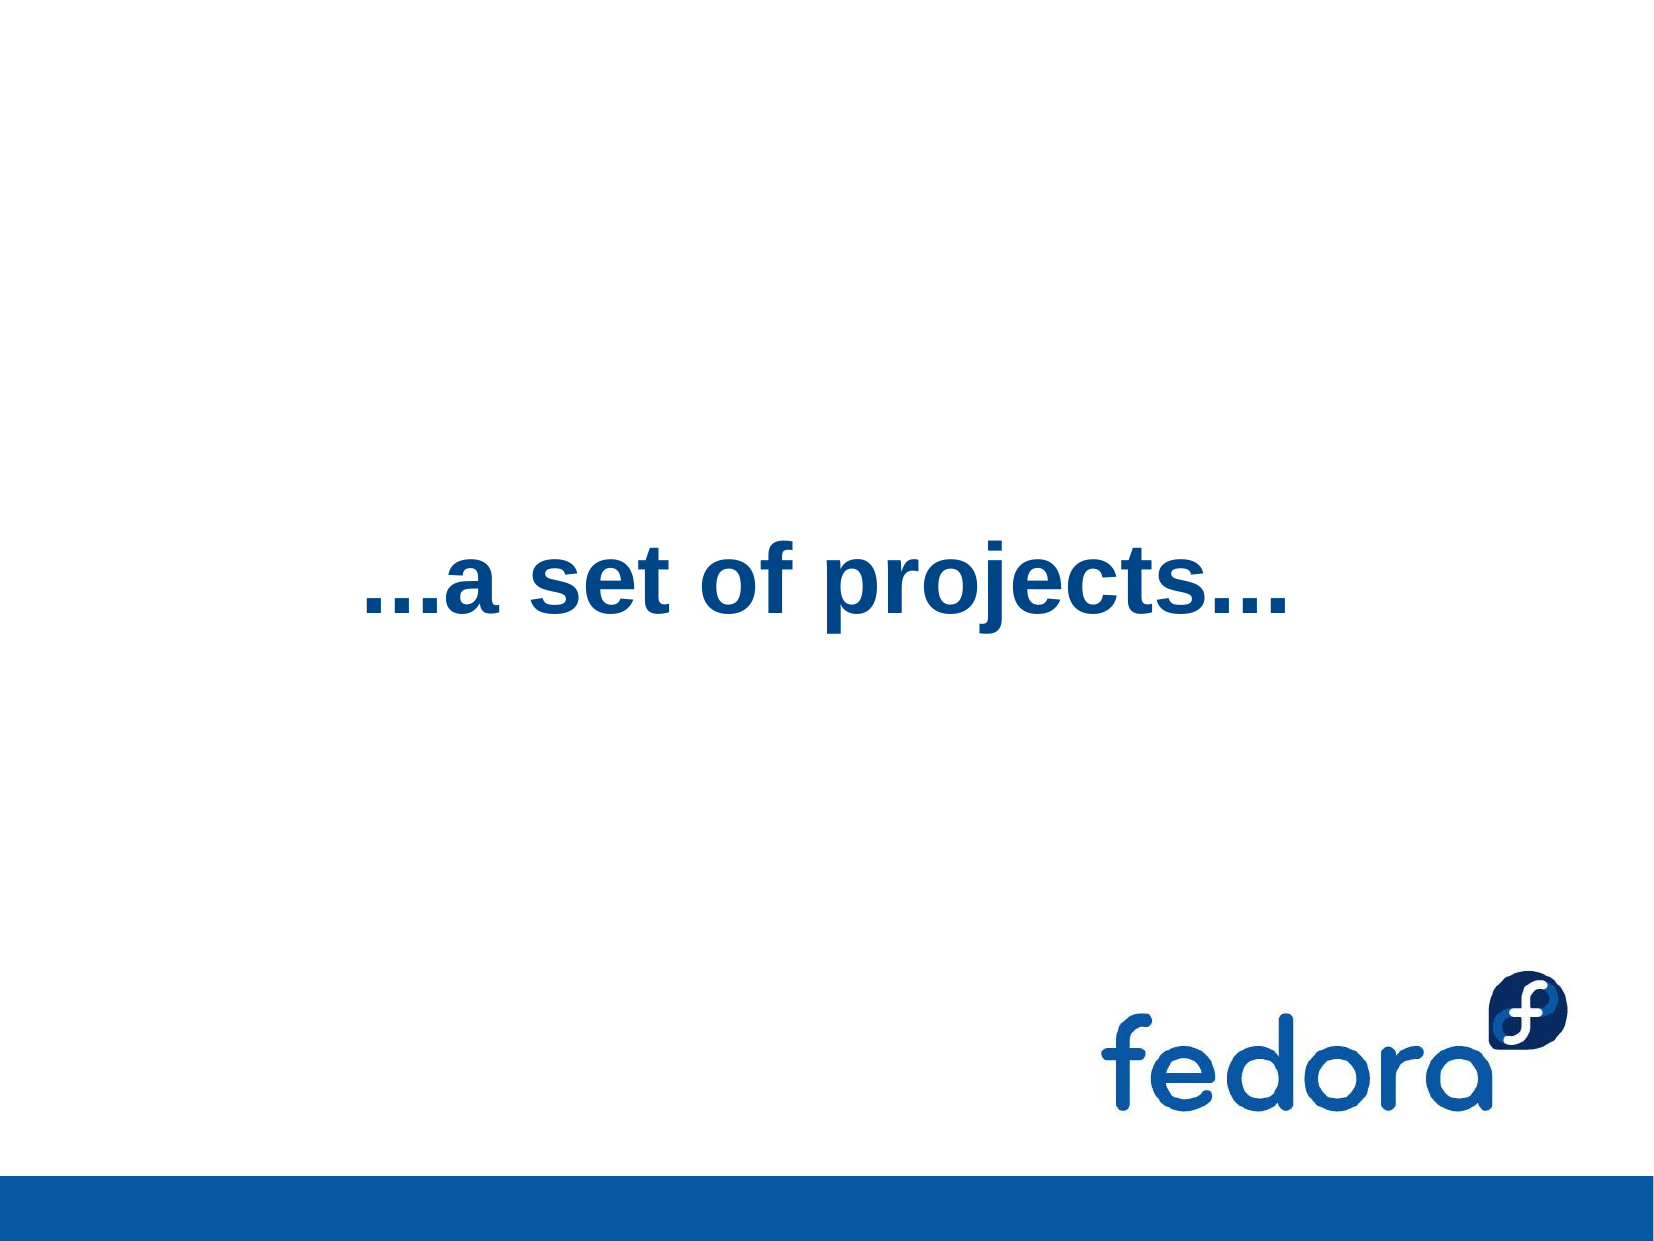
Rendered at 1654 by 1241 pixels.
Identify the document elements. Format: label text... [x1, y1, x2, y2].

title ...a set of projects... [82, 49, 1571, 1109]
picture [0, 1176, 1654, 1241]
picture [1087, 958, 1576, 1125]
